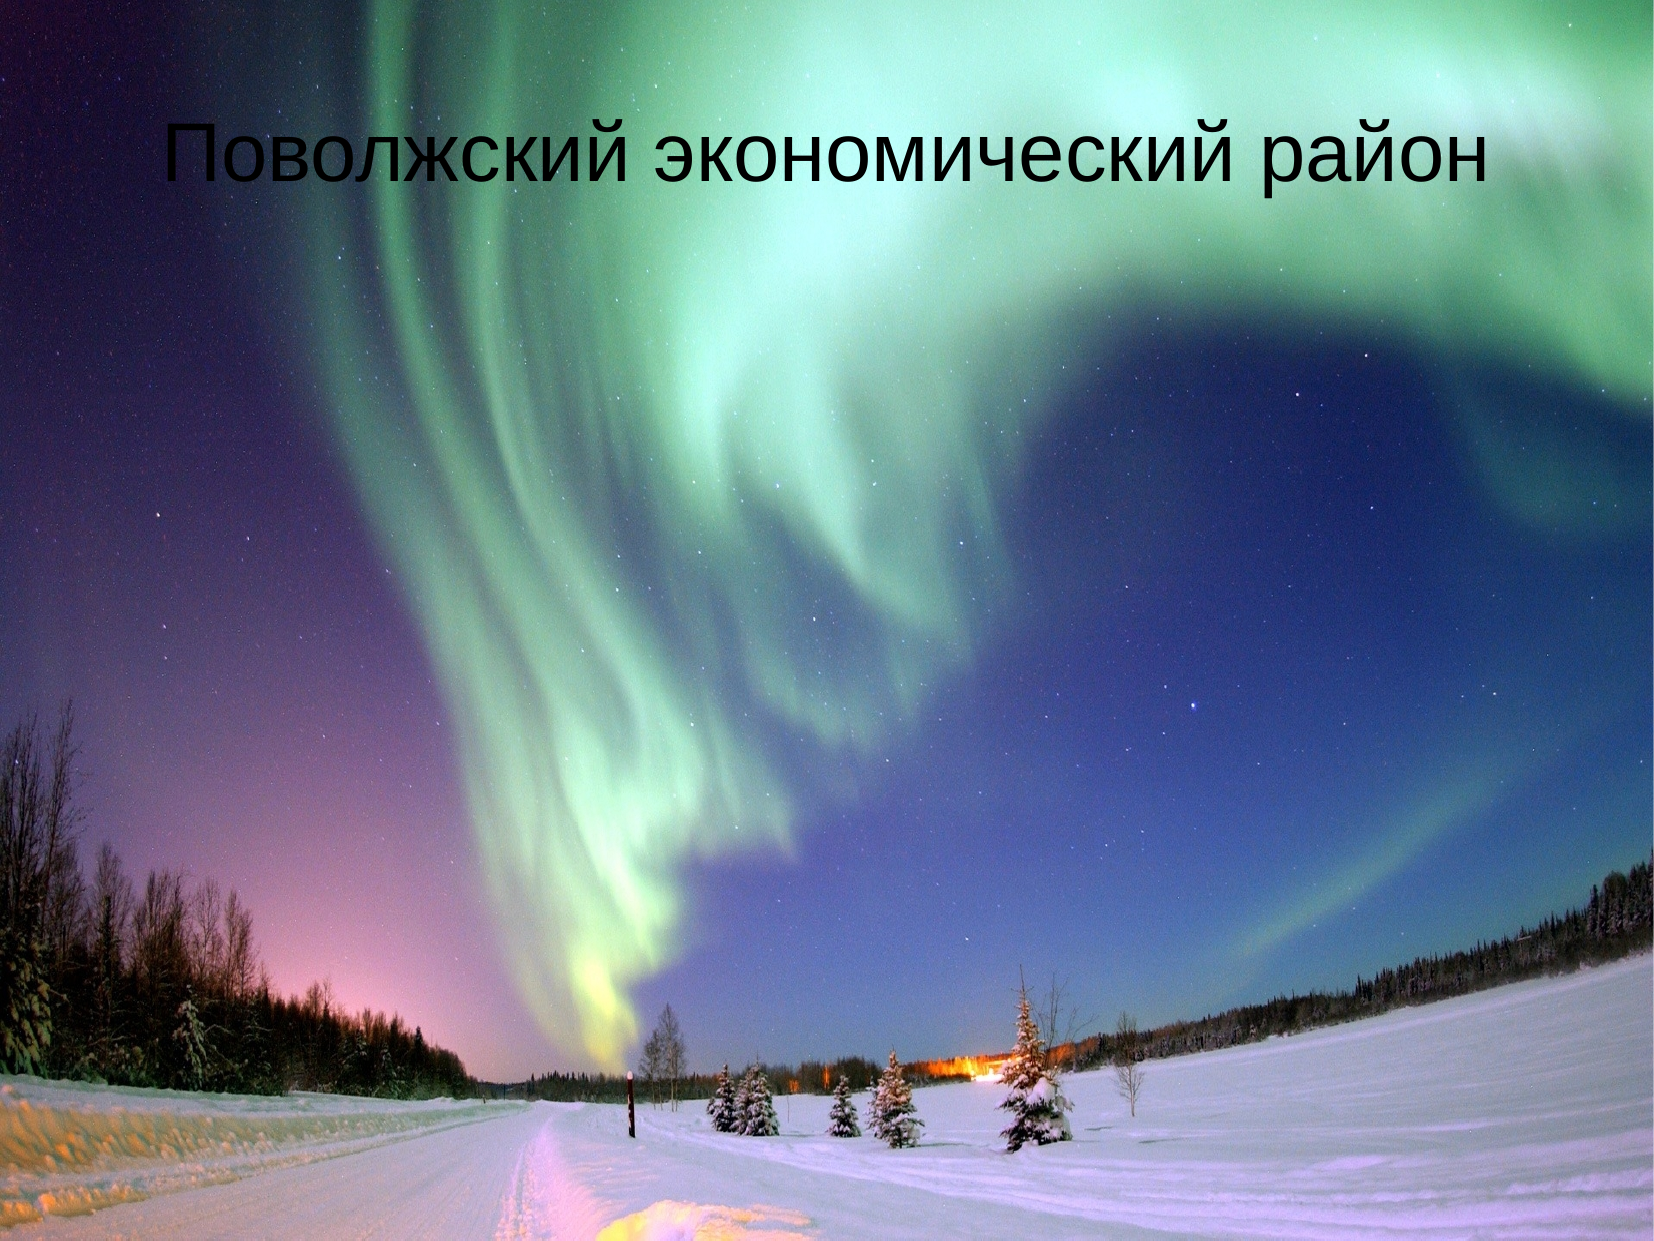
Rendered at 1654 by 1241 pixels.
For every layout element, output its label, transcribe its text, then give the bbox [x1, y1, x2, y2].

picture [0, 0, 1654, 1241]
title Поволжский экономический район [82, 49, 1571, 257]
